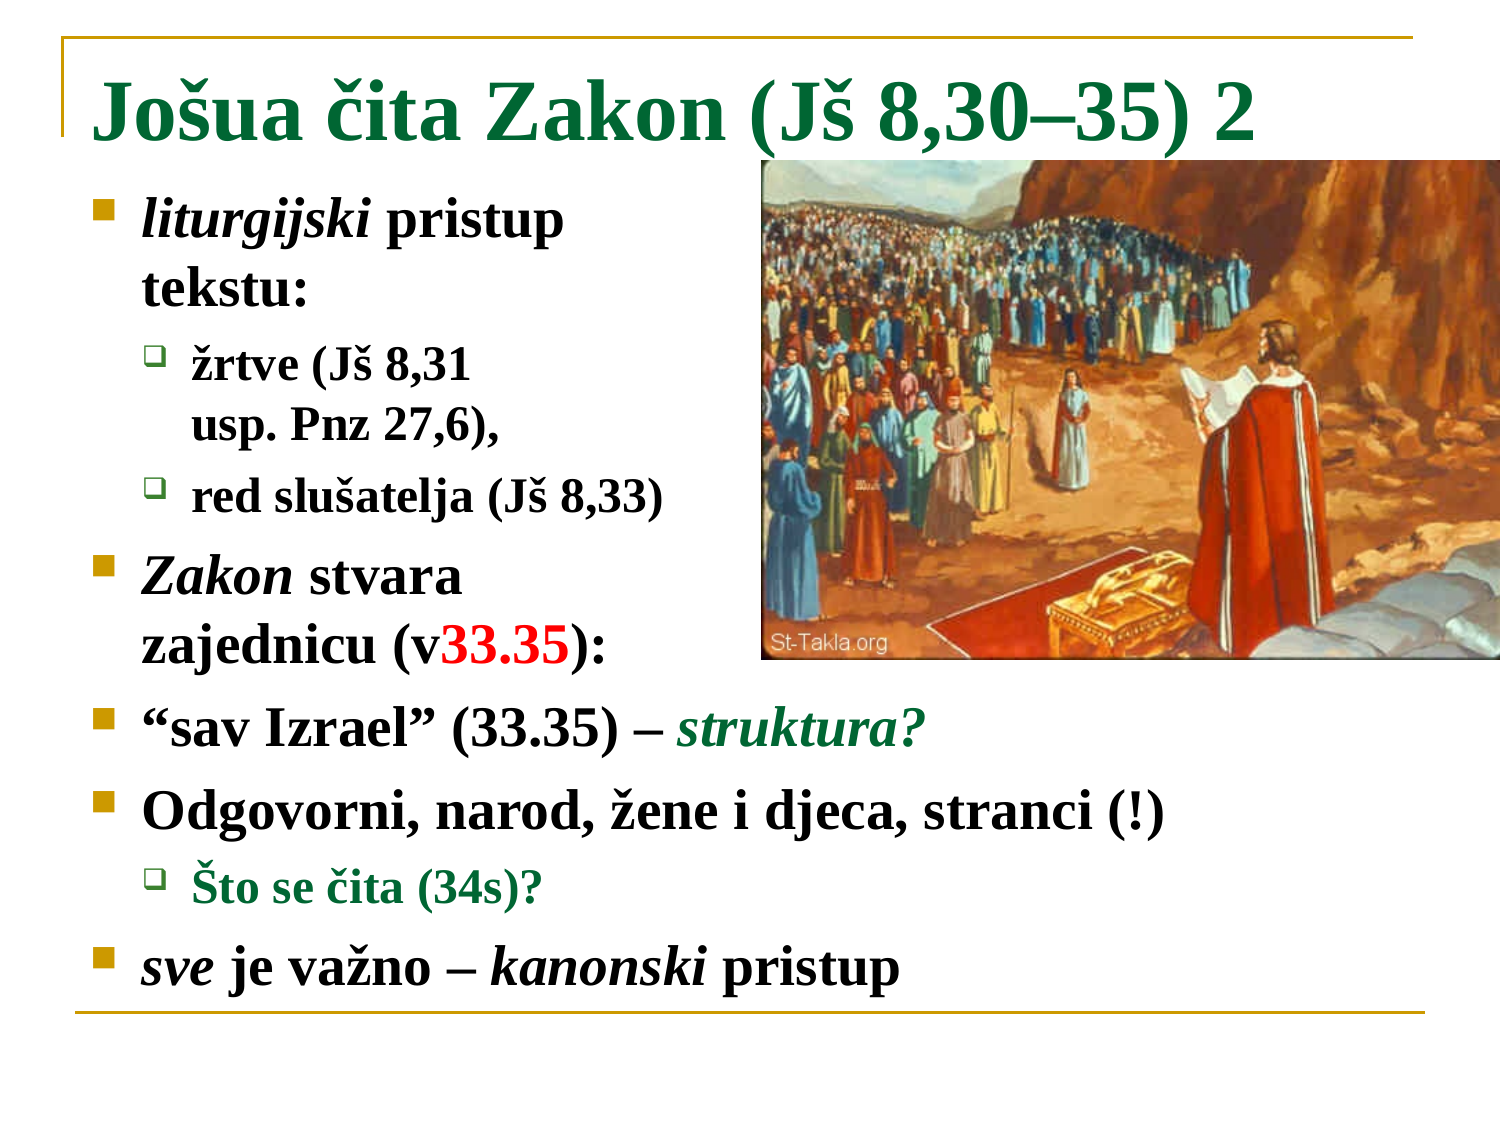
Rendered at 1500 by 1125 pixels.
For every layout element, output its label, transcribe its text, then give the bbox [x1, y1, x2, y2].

list liturgijski pristup tekstu: žrtve (Jš 8,31 usp. Pnz 27,6), red slušatelja (Jš 8,33) Zakon stvara zajednicu (v33.35): “sav Izrael” (33.35) – struktura? Odgovorni, narod, žene i djeca, stranci (!) Što se čita (34s)? sve je važno – kanonski pristup [75, 172, 1426, 1006]
title Jošua čita Zakon (Jš 8,30–35) 2 [75, 45, 1426, 172]
picture [761, 160, 1500, 660]
